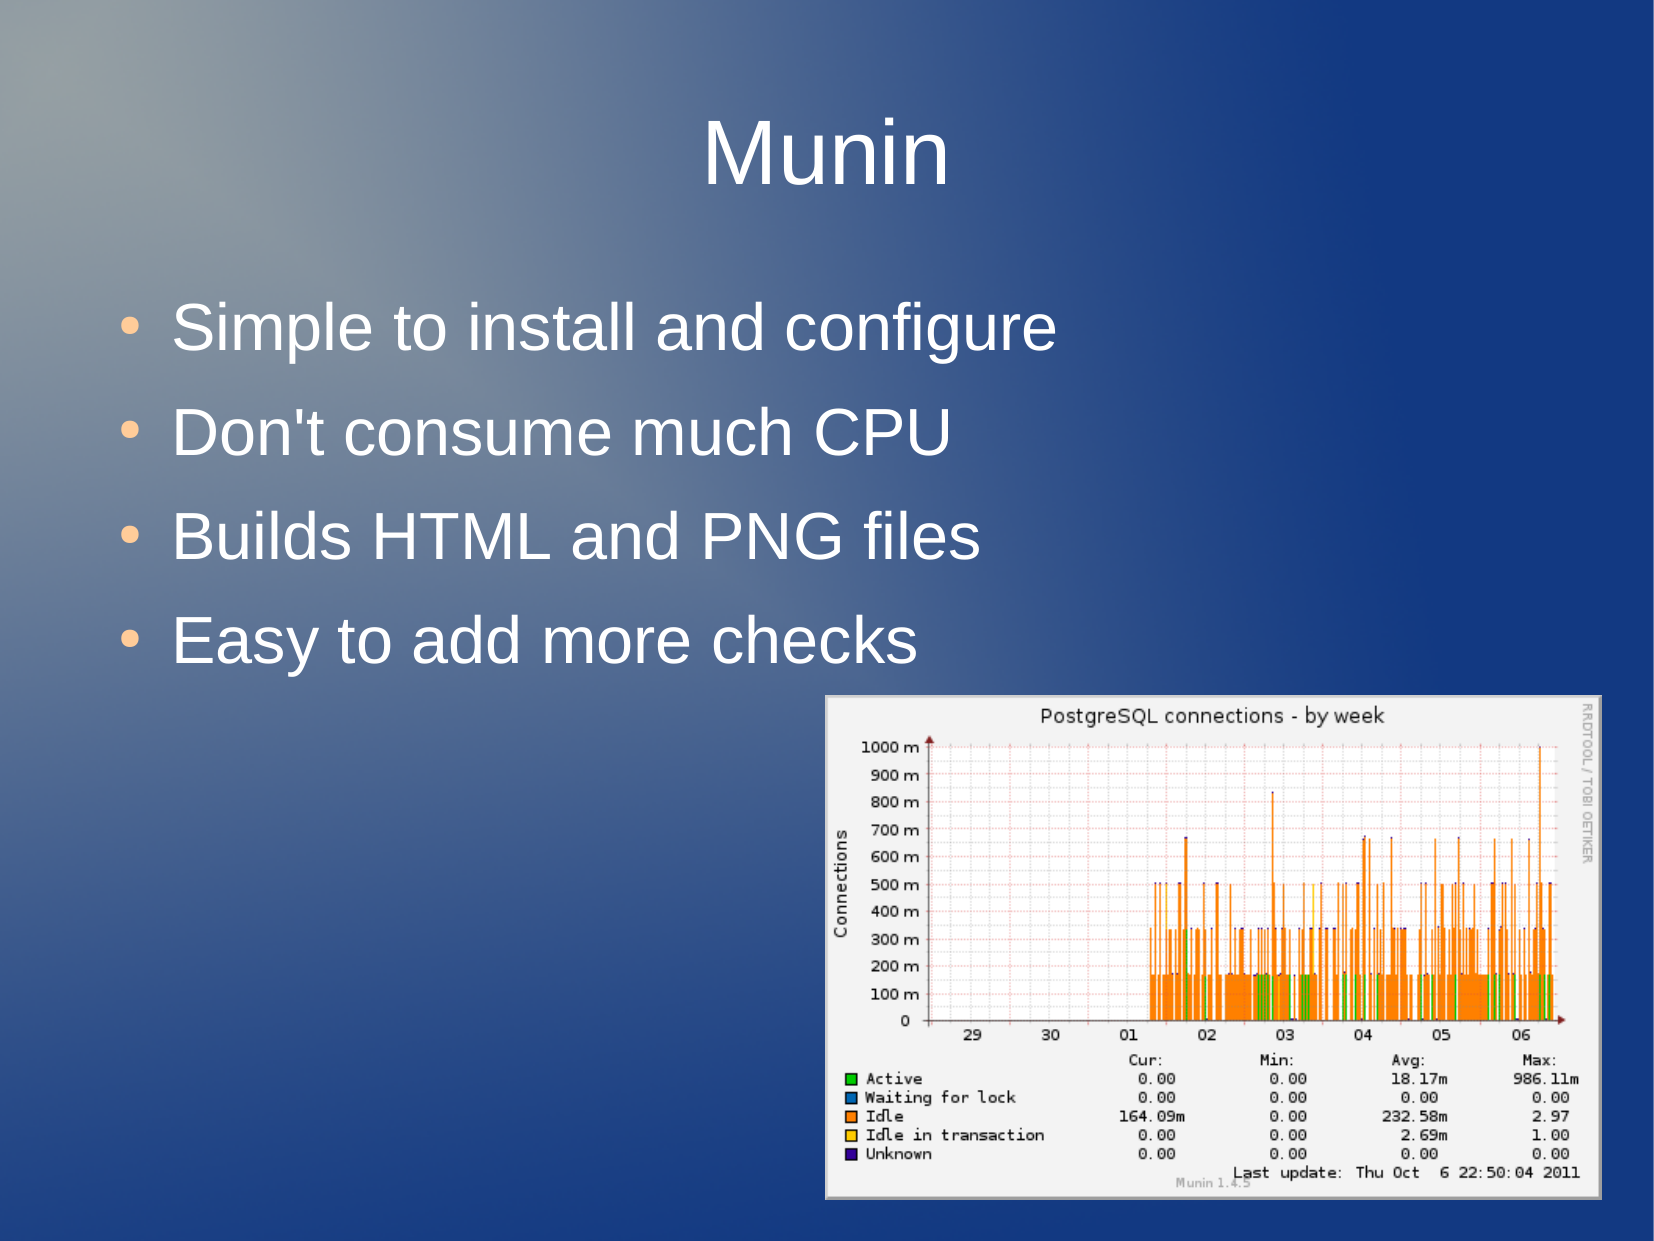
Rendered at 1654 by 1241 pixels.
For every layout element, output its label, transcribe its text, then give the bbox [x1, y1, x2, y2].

picture [0, 0, 1654, 1241]
title Munin [82, 49, 1571, 257]
list Simple to install and configure Don't consume much CPU Builds HTML and PNG files Easy to add more checks [82, 290, 1571, 1109]
